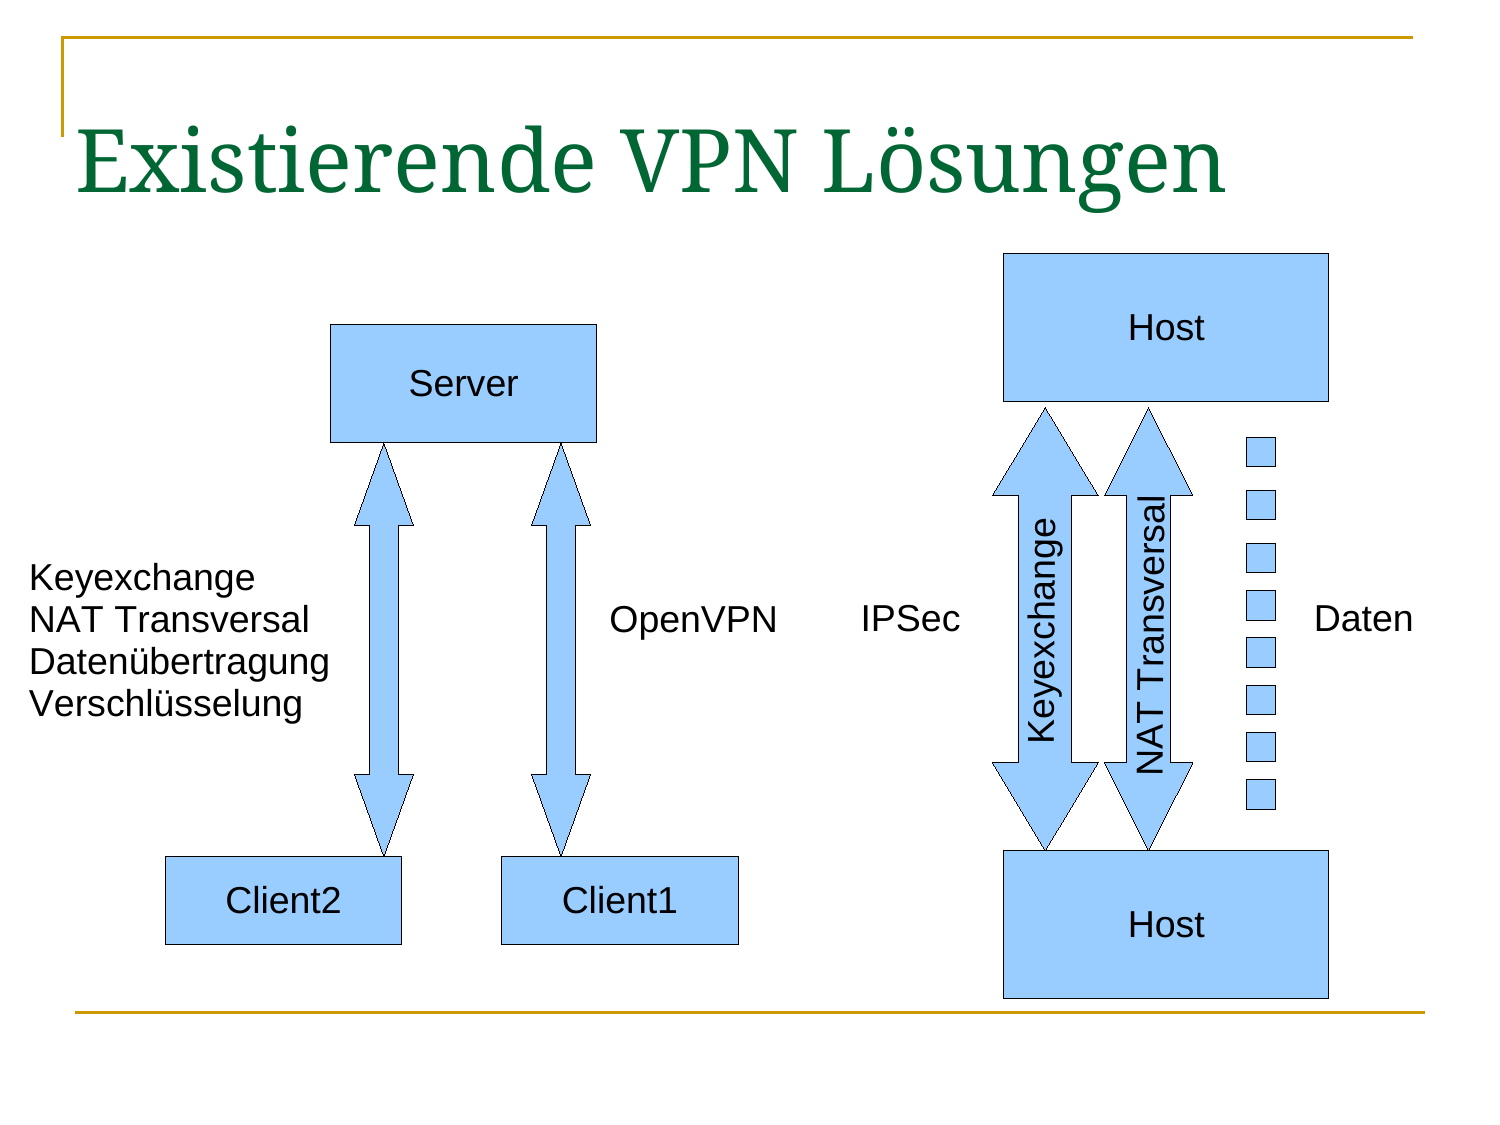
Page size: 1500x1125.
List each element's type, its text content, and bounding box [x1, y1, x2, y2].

text_box [531, 442, 591, 857]
text_box [1182, 473, 1193, 496]
text_box Server [330, 324, 597, 443]
text_box OpenVPN [594, 591, 798, 650]
text_box NAT Transversal [1121, 460, 1182, 792]
text_box Host [1003, 850, 1329, 999]
text_box [1104, 407, 1176, 496]
text_box [1246, 590, 1276, 621]
text_box Keyexchange NAT Transversal Datenübertragung Verschlüsselung [14, 549, 384, 739]
text_box [1104, 762, 1179, 850]
text_box [1246, 779, 1276, 810]
text_box [1246, 490, 1276, 520]
text_box Client1 [501, 856, 739, 945]
text_box [992, 407, 1099, 496]
text_box Daten [1299, 590, 1440, 649]
title Existierende VPN Lösungen [75, 45, 1426, 272]
text_box [1246, 543, 1276, 573]
text_box [1246, 685, 1276, 715]
text_box Keyexchange [1012, 481, 1073, 760]
text_box Client2 [165, 856, 402, 945]
text_box [1180, 762, 1193, 789]
text_box [1246, 637, 1276, 668]
text_box [1246, 732, 1276, 762]
text_box IPSec [845, 590, 975, 649]
text_box [1246, 437, 1276, 467]
text_box [992, 738, 1099, 850]
text_box Host [1003, 253, 1329, 402]
text_box [354, 442, 414, 857]
